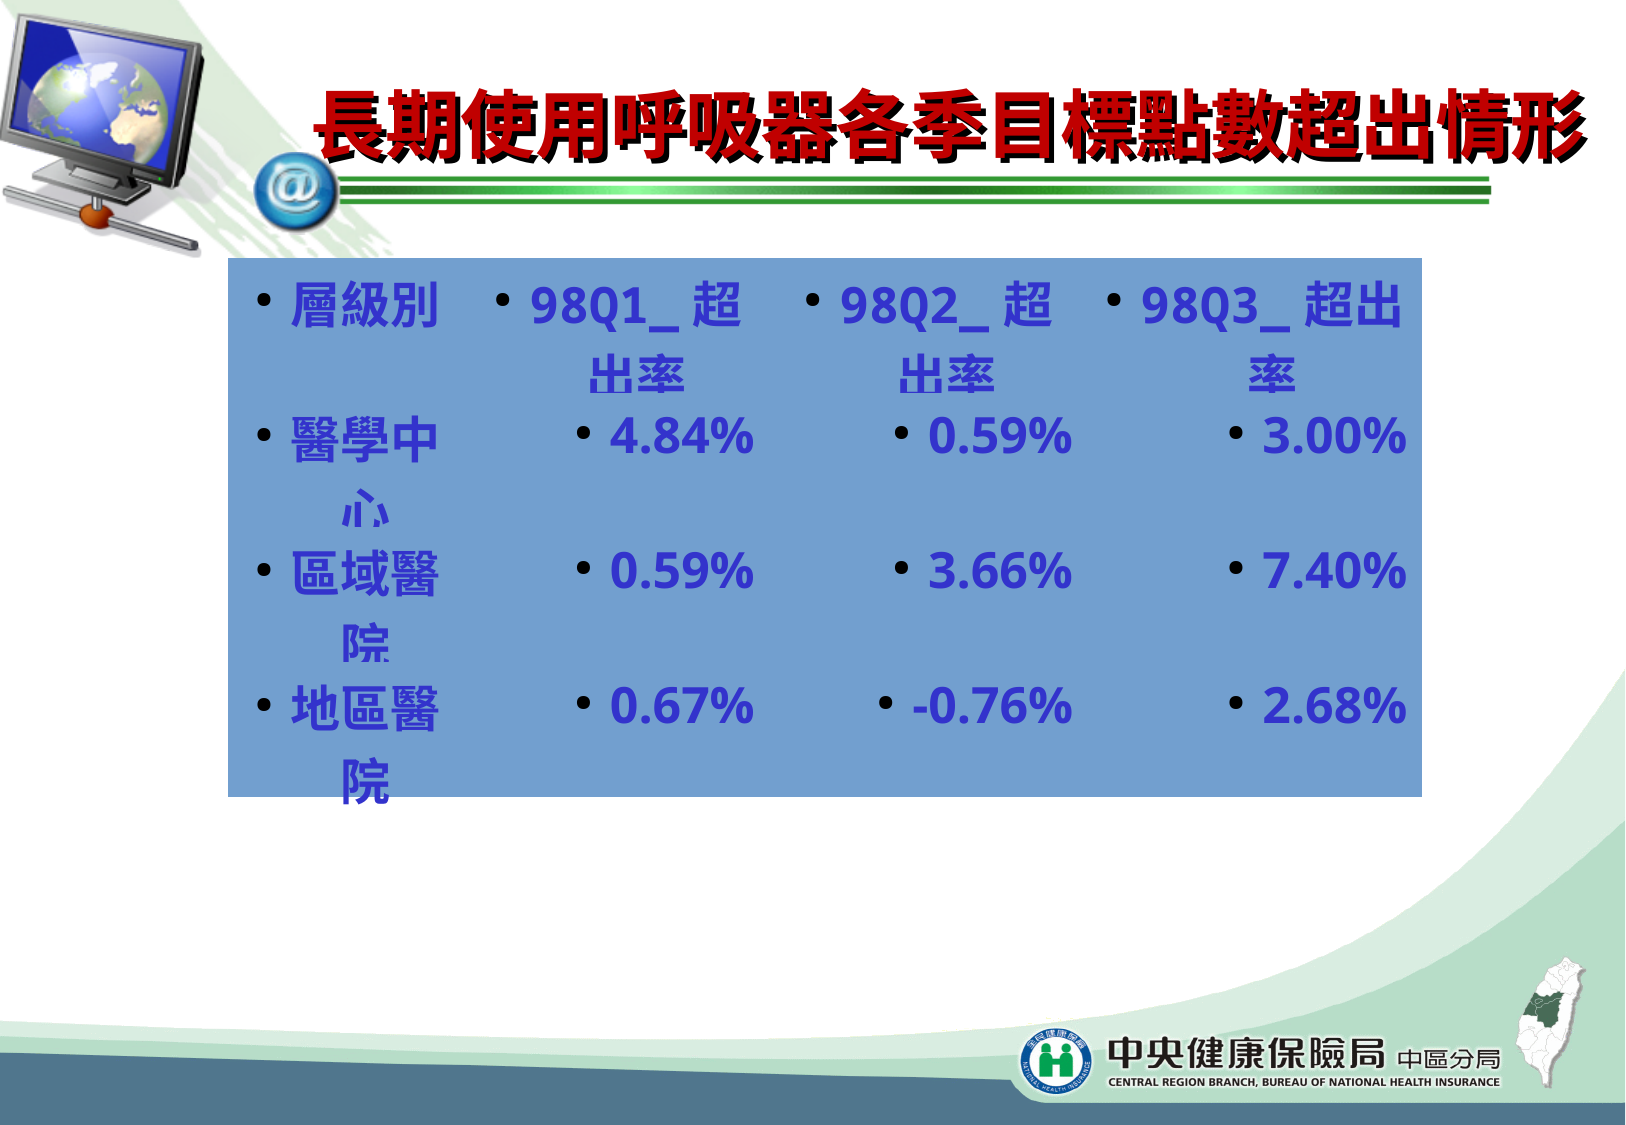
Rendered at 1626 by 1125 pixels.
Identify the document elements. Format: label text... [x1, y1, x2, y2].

table_cell 3.66% [769, 527, 1088, 662]
table_cell 區域醫院 [228, 527, 467, 662]
table_header 層級別 [228, 258, 467, 393]
table_cell 7.40% [1088, 527, 1422, 662]
table_cell -0.76% [769, 662, 1088, 797]
table_cell 醫學中心 [228, 393, 467, 527]
table_cell 地區醫院 [228, 662, 467, 797]
table_cell 4.84% [467, 393, 769, 527]
table_cell 0.67% [467, 662, 769, 797]
table_cell 3.00% [1088, 393, 1422, 527]
table_cell 0.59% [769, 393, 1088, 527]
table_header 98Q3_超出率 [1088, 258, 1422, 393]
table_cell 2.68% [1088, 662, 1422, 797]
table_cell 區域醫院 [349, 630, 353, 653]
table_cell 0.59% [467, 527, 769, 662]
text_box 長期使用呼吸器各季目標點數超出情形 [295, 70, 1625, 177]
table_header 98Q1_超出率 [467, 258, 769, 393]
table_cell 地區醫院 [349, 787, 365, 797]
table_cell 區域醫院 [349, 652, 365, 662]
table_cell 地區醫院 [349, 765, 353, 788]
table_header 98Q2_超出率 [769, 258, 1088, 393]
